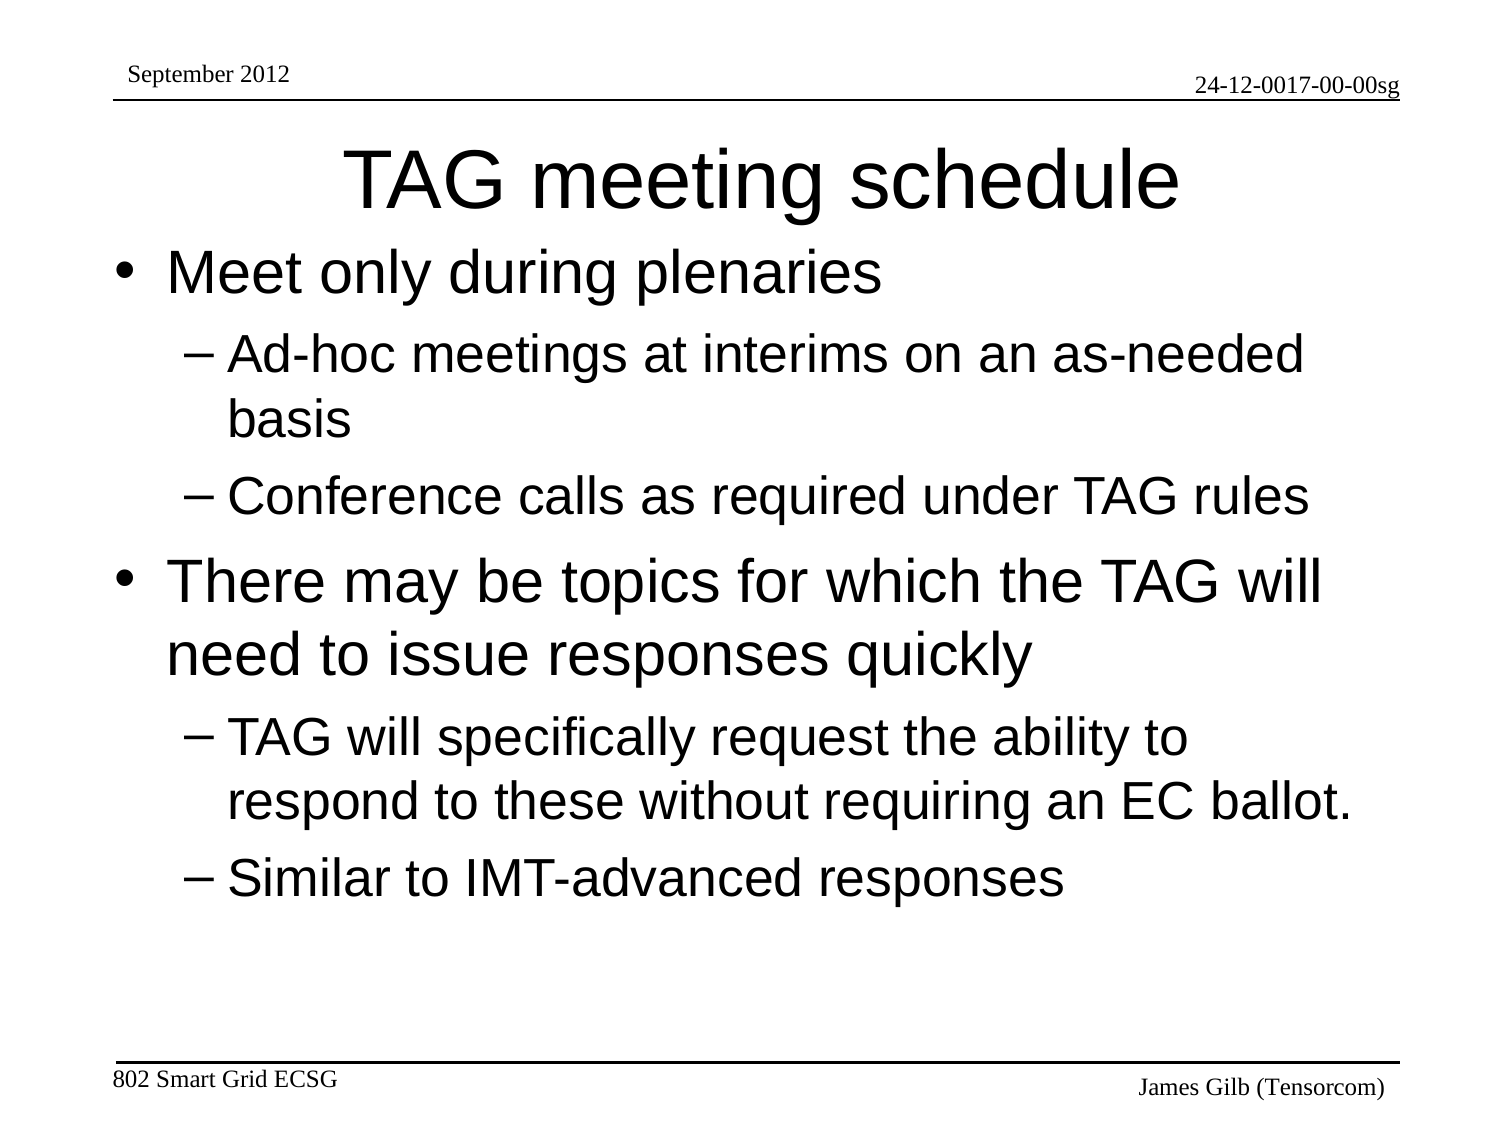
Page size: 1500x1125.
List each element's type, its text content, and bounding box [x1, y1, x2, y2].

list Meet only during plenaries Ad-hoc meetings at interims on an as-needed basis Conference calls as required under TAG rules There may be topics for which the TAG will need to issue responses quickly TAG will specifically request the ability to respond to these without requiring an EC ballot. Similar to IMT-advanced responses [99, 224, 1375, 968]
title TAG meeting schedule [125, 112, 1401, 238]
